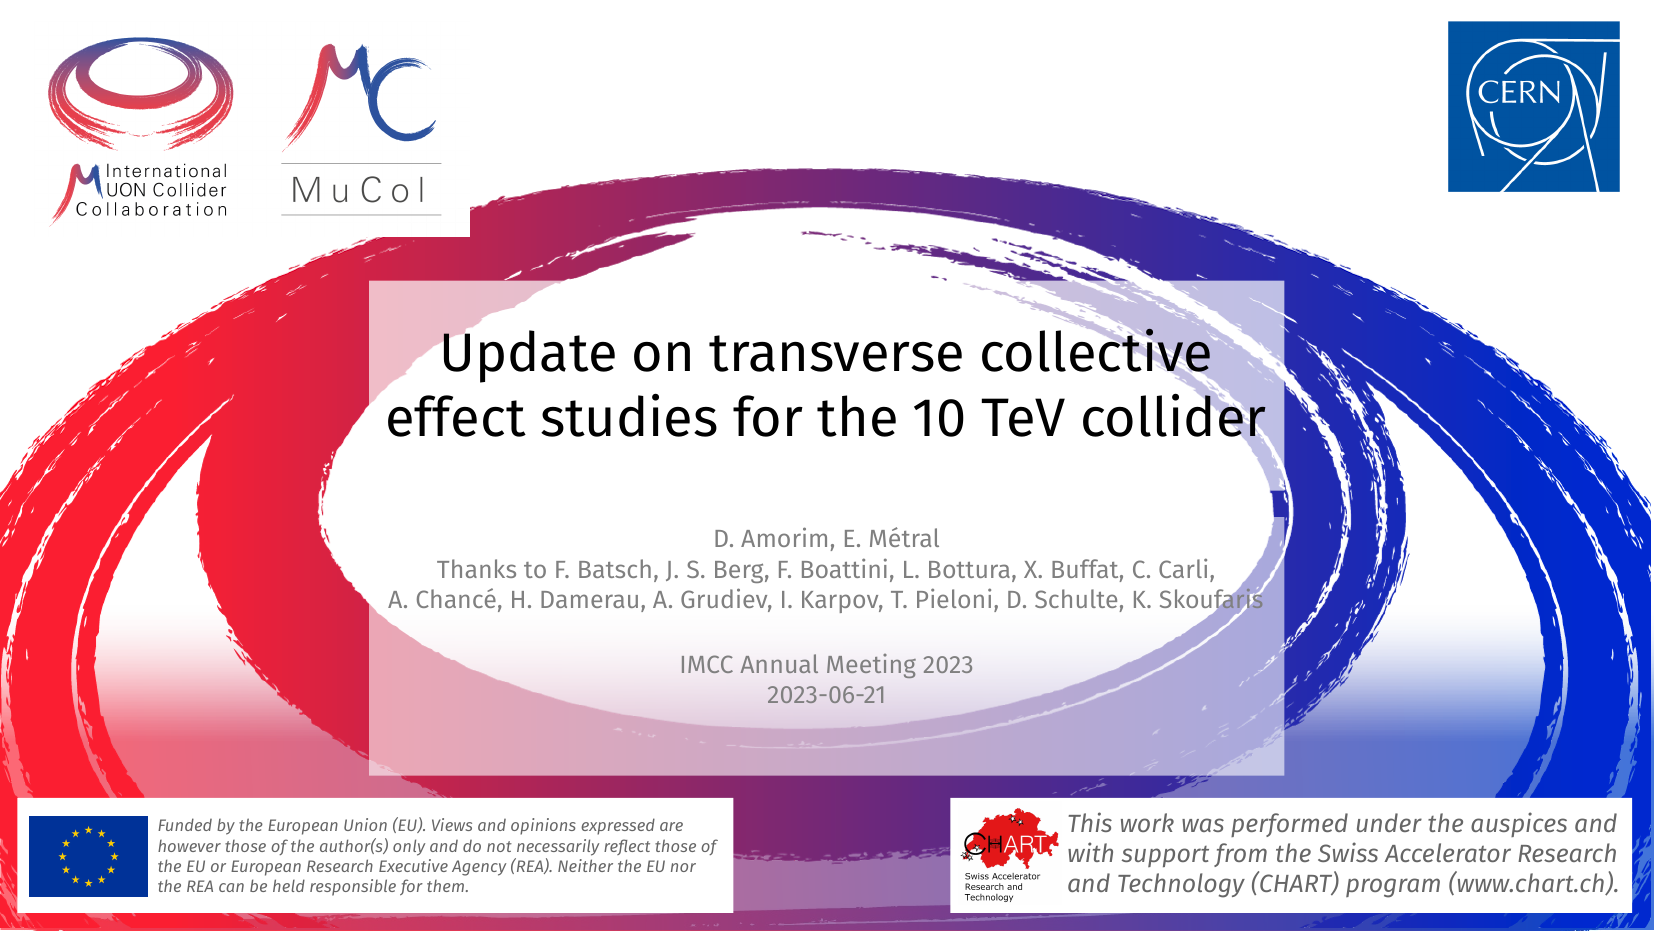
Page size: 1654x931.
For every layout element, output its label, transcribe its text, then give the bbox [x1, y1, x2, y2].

text_box D. Amorim, E. Métral Thanks to F. Batsch, J. S. Berg, F. Boattini, L. Bottura, X. Buffat, C. Carli, A. Chancé, H. Damerau, A. Grudiev, I. Karpov, T. Pieloni, D. Schulte, K. Skoufaris IMCC Annual Meeting 2023 2023-06-21 [369, 517, 1285, 742]
text_box This work was performed under the auspices and with support from the Swiss Accelerator Research and Technology (CHART) program (www.chart.ch). [1052, 801, 1648, 907]
text_box [950, 797, 1633, 913]
text_box Funded by the European Union (EU). Views and opinions expressed are however those of the author(s) only and do not necessarily reflect those of the EU or European Research Executive Agency (REA). Neither the EU nor the REA can be held responsible for them. [142, 808, 738, 905]
subtitle Update on transverse collective effect studies for the 10 TeV collider [369, 280, 1285, 491]
text_box [17, 797, 734, 913]
picture [0, 0, 1654, 931]
